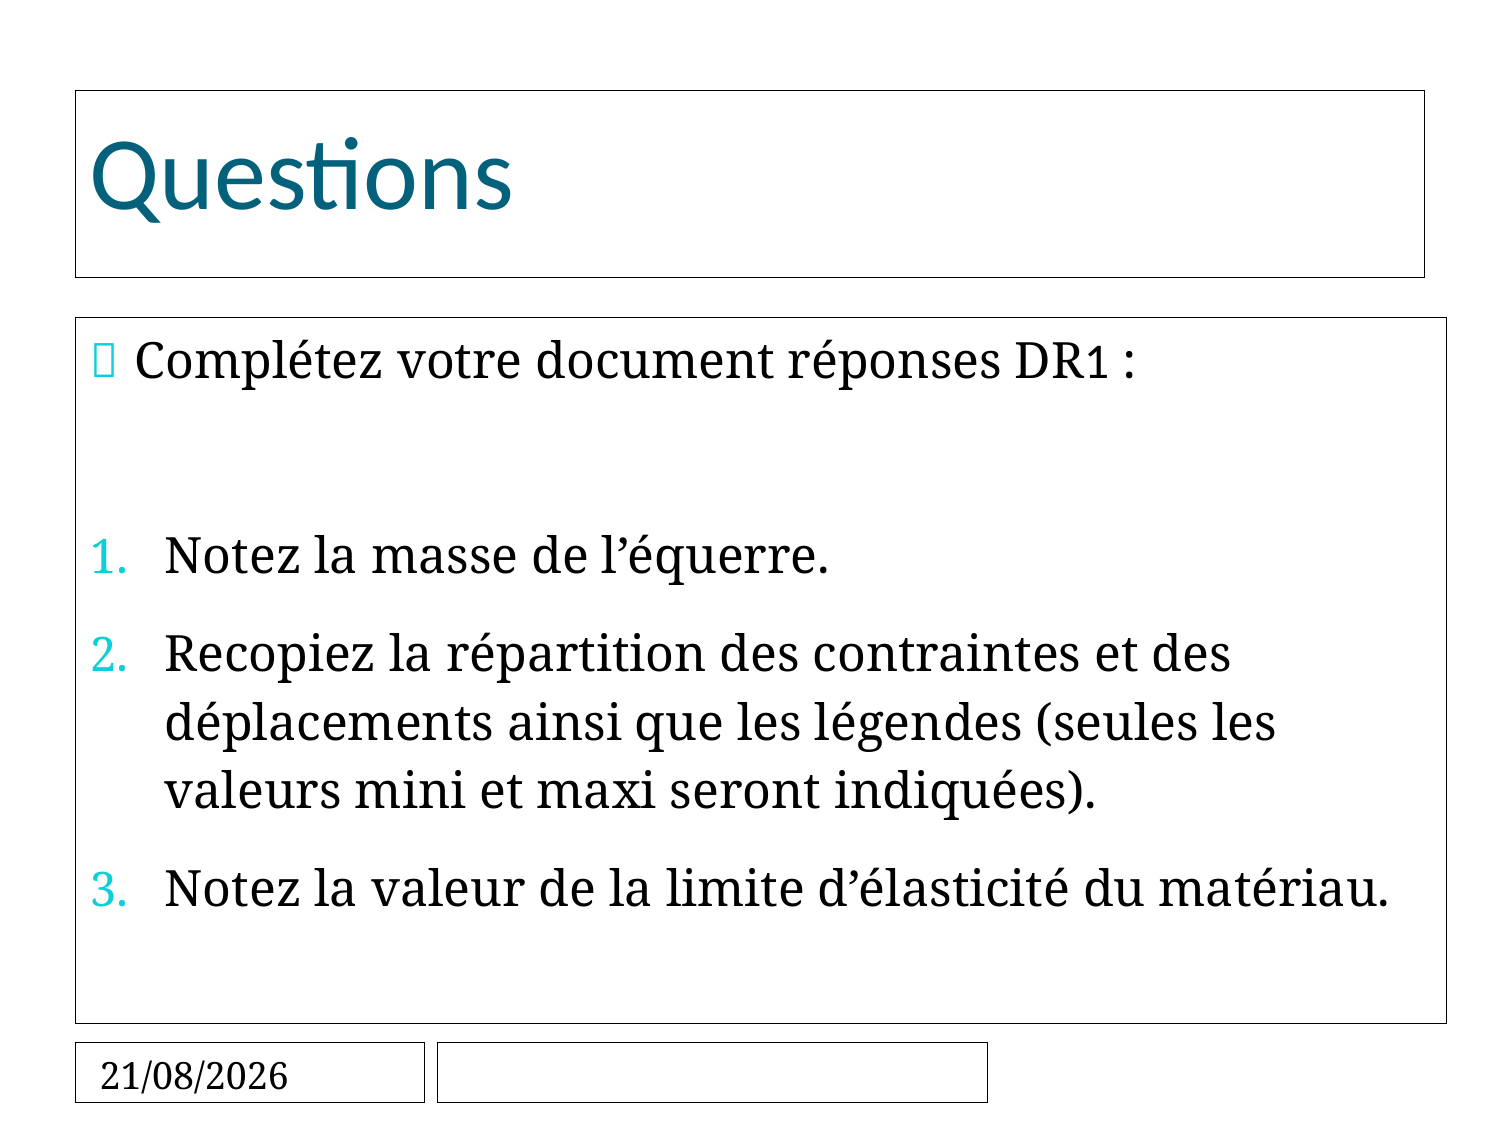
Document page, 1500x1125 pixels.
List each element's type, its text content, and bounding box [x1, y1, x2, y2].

title Questions [75, 90, 1425, 278]
list Complétez votre document réponses DR1 : Notez la masse de l’équerre. Recopiez la répartition des contraintes et des déplacements ainsi que les légendes (seules les valeurs mini et maxi seront indiquées). Notez la valeur de la limite d’élasticité du matériau. [75, 317, 1447, 1024]
